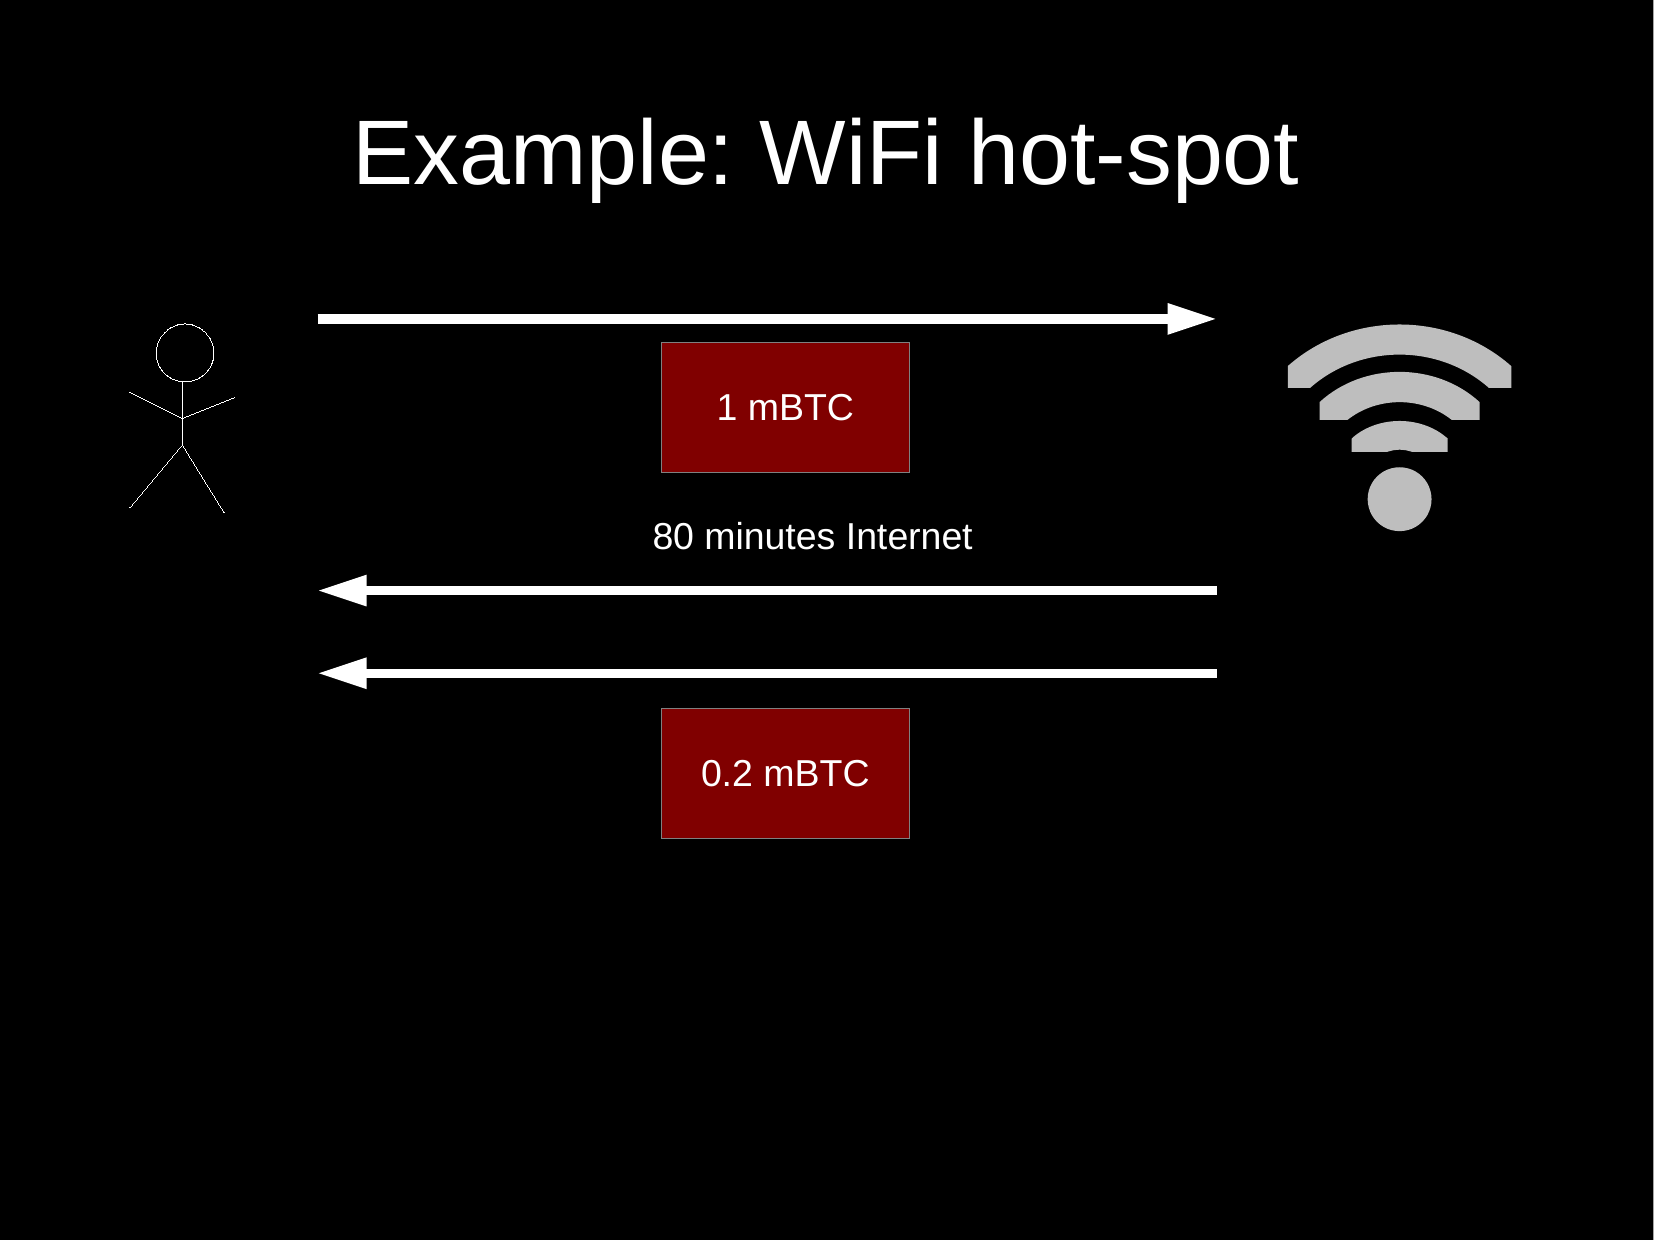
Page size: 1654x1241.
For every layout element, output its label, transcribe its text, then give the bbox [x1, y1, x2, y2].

picture [1263, 283, 1536, 556]
text_box 80 minutes Internet [637, 507, 988, 565]
text_box 0.2 mBTC [661, 708, 910, 839]
title Example: WiFi hot-spot [82, 49, 1571, 257]
text_box 1 mBTC [661, 342, 910, 473]
